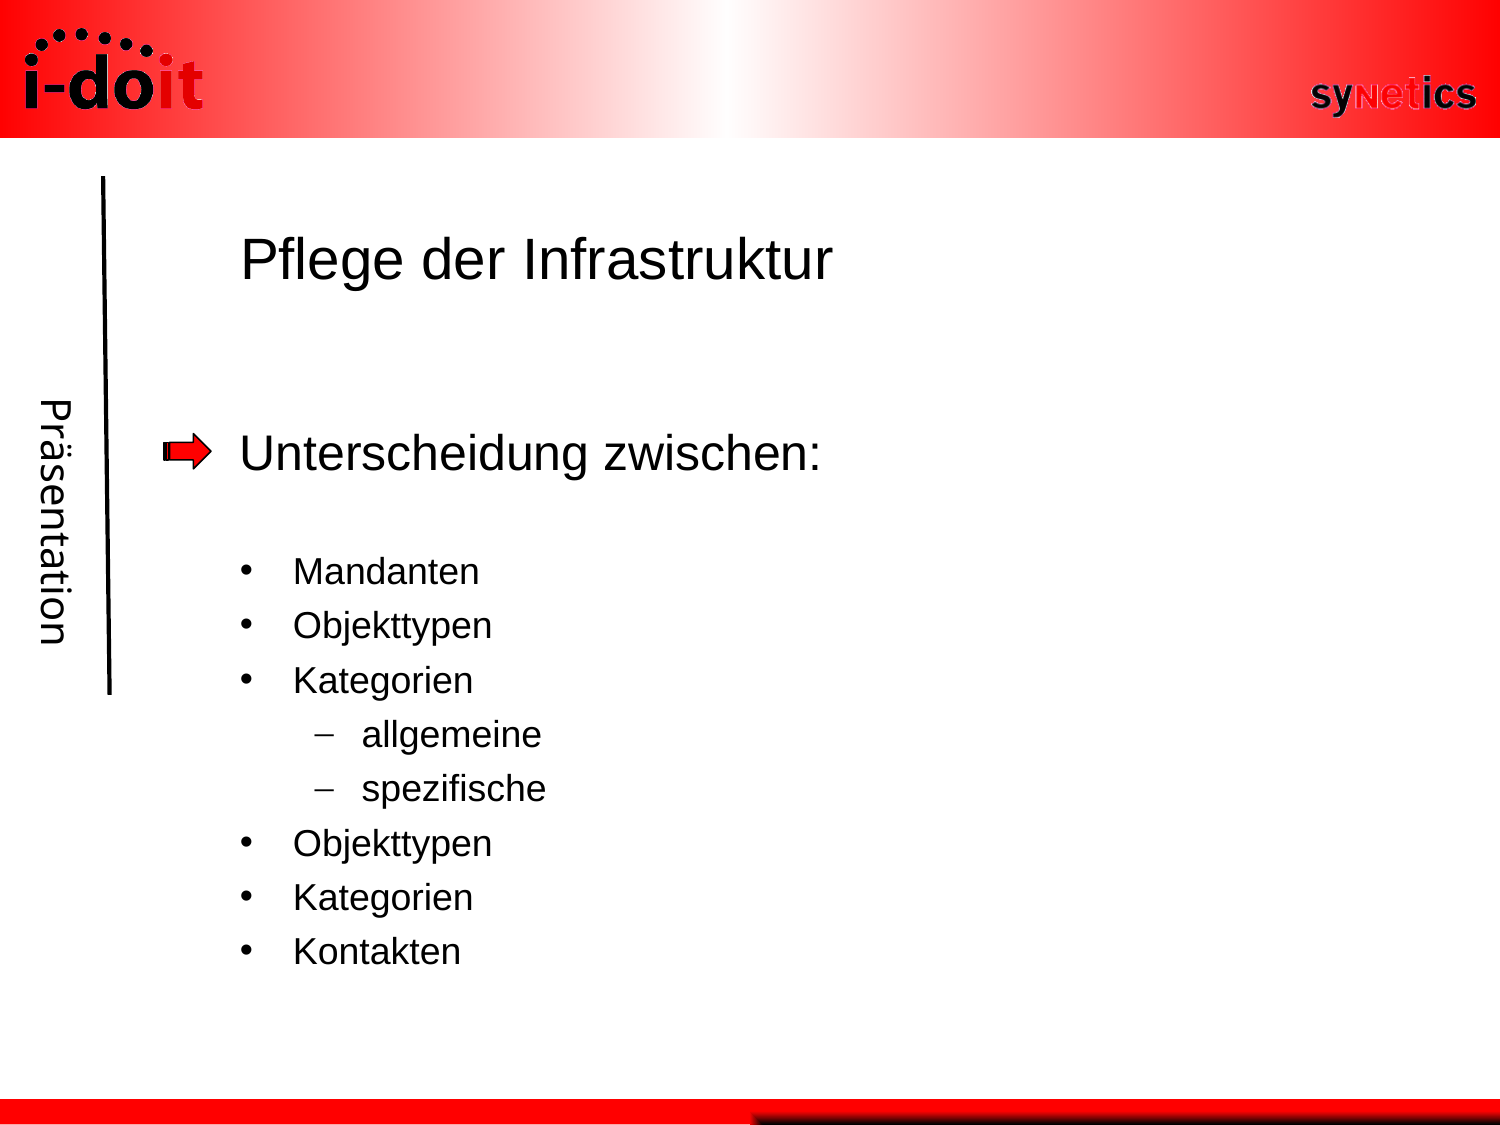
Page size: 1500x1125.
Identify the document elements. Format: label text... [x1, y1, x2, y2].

text_box [164, 433, 212, 469]
picture [1311, 75, 1476, 119]
text_box Pflege der Infrastruktur [225, 162, 1426, 351]
picture [5, 11, 254, 126]
text_box Unterscheidung zwischen: Mandanten Objekttypen Kategorien allgemeine spezifische Objekttypen Kategorien Kontakten [225, 412, 1426, 1001]
